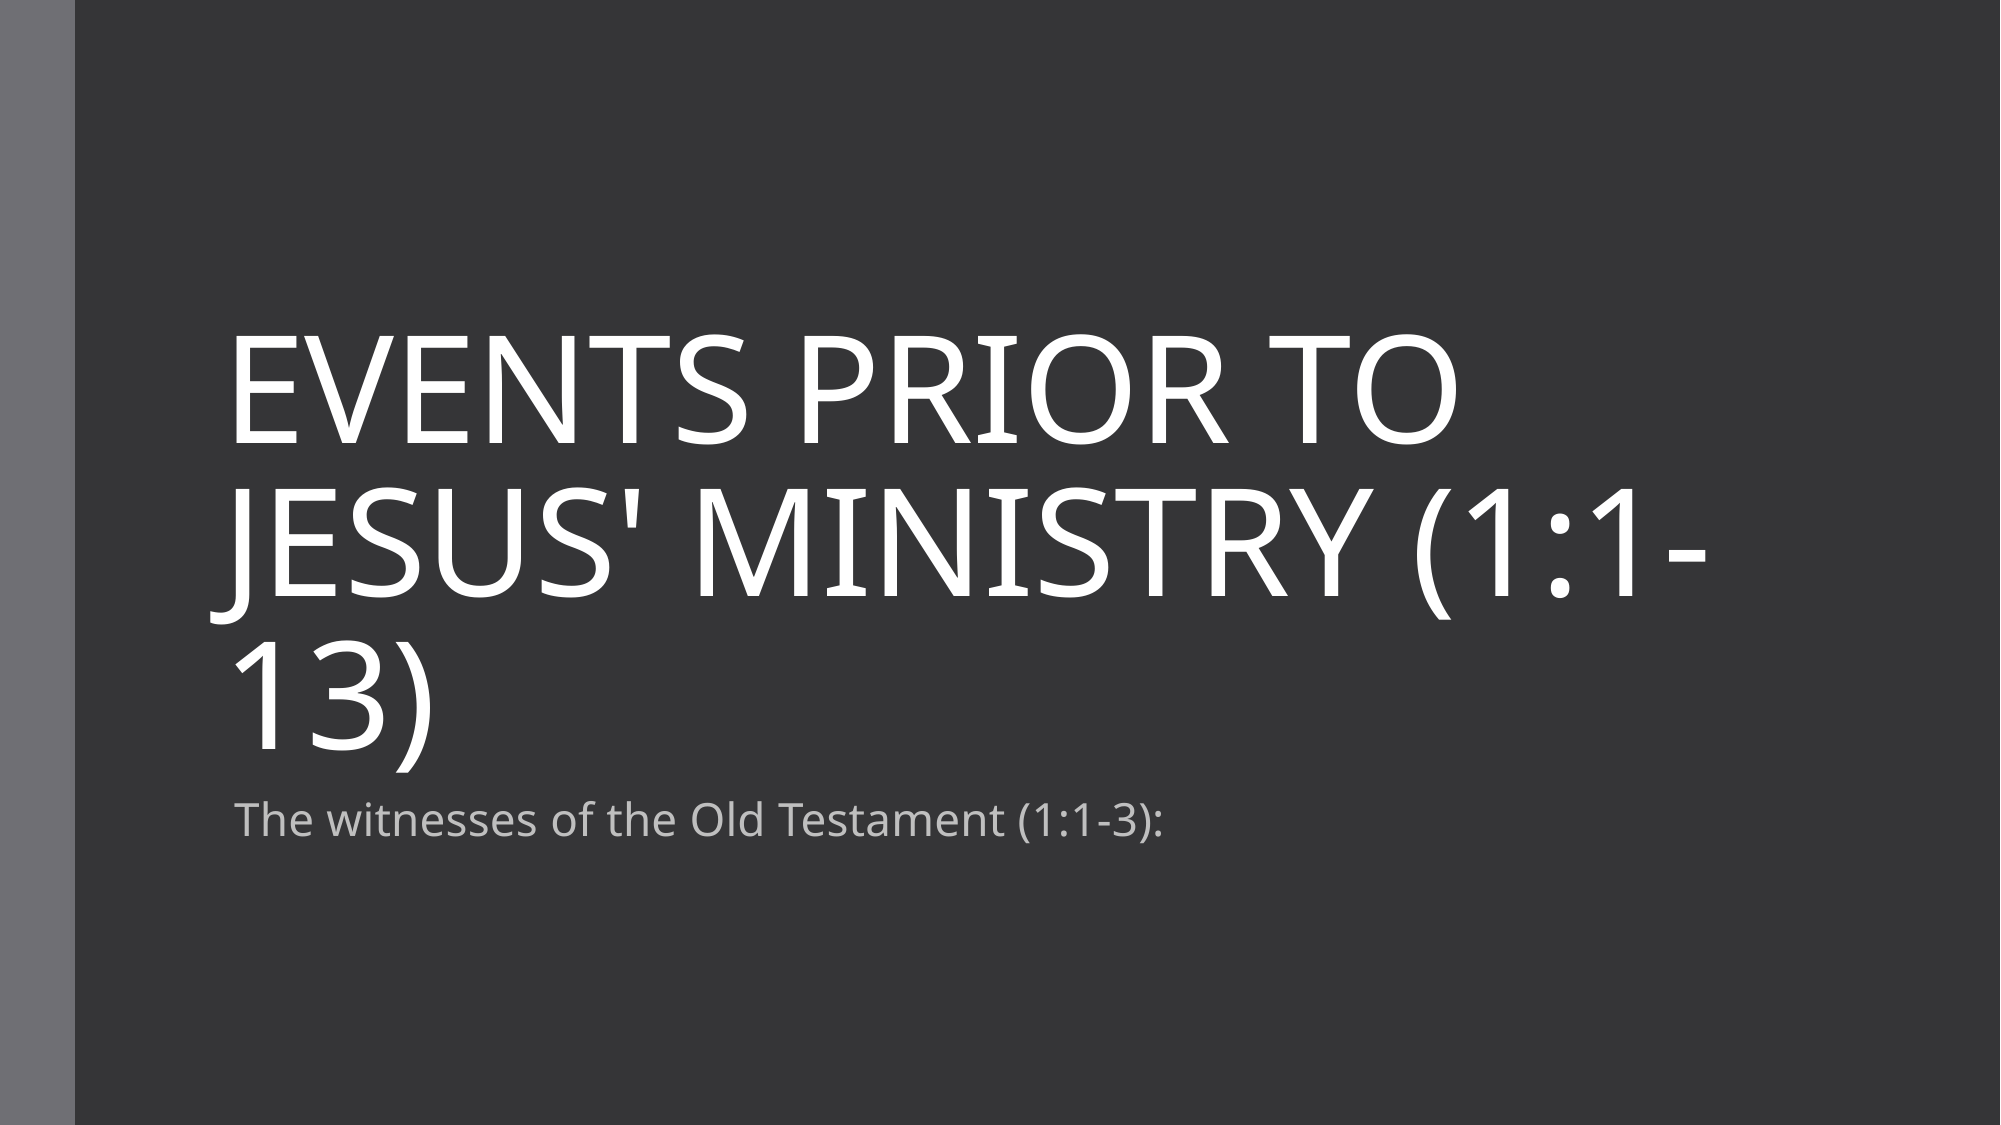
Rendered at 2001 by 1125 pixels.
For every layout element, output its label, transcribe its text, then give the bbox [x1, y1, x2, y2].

title EVENTS PRIOR TO JESUS' MINISTRY (1:1-13) [206, 124, 1752, 787]
subtitle The witnesses of the Old Testament (1:1-3): [206, 787, 1752, 1066]
